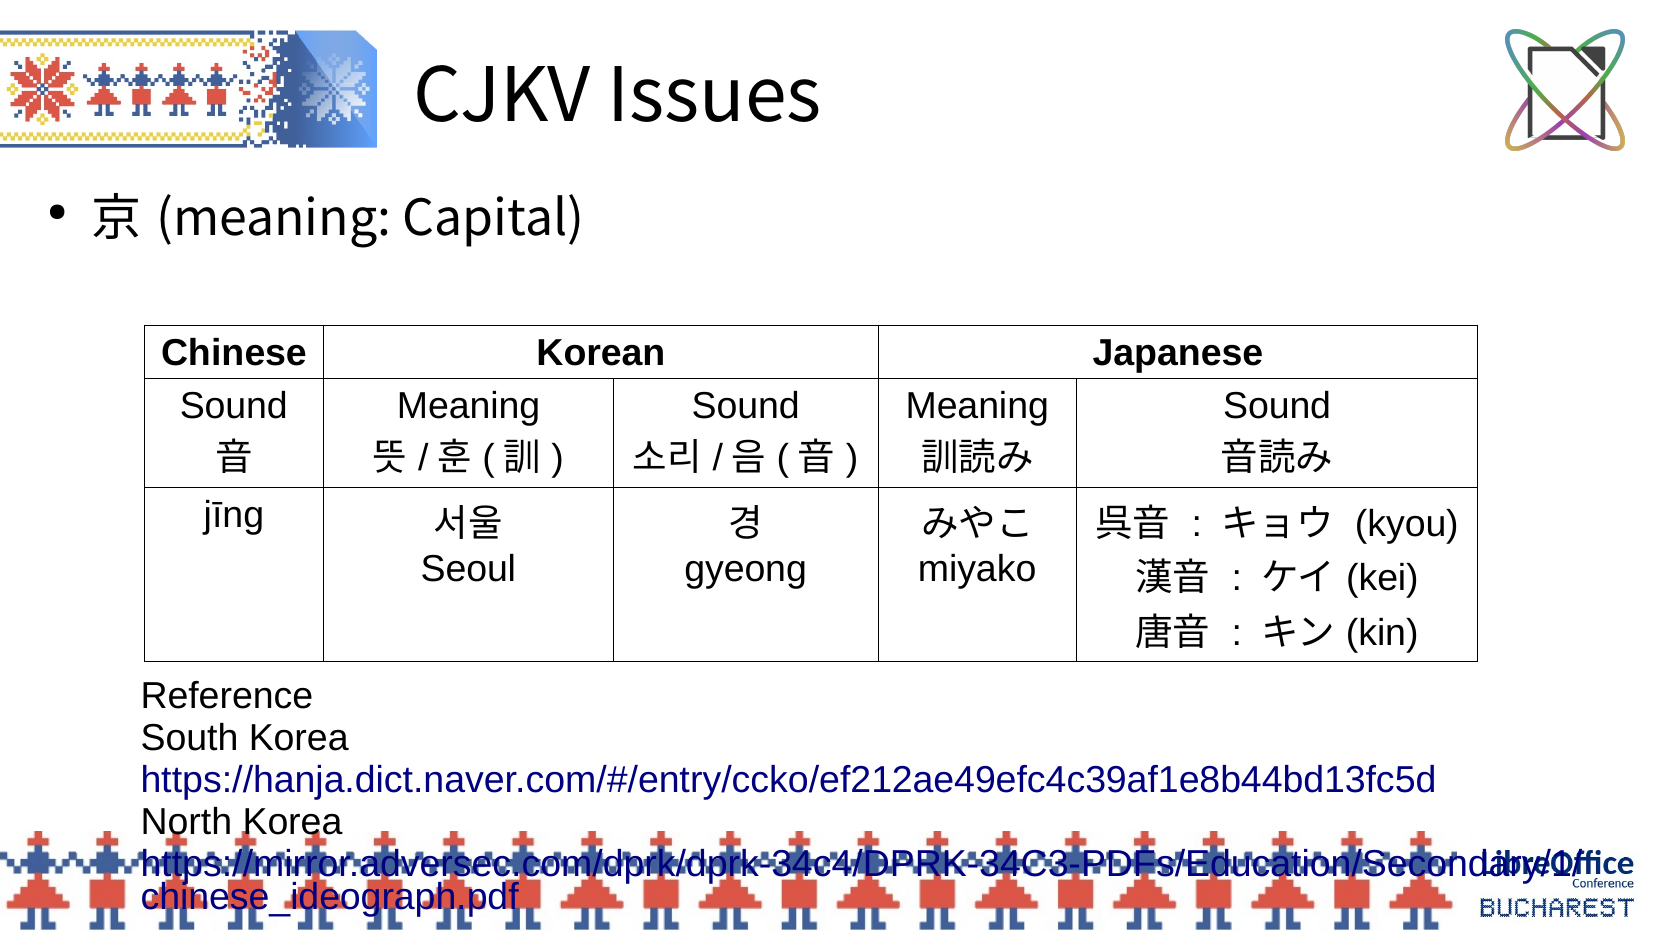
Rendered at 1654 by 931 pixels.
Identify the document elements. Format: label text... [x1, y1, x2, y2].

table_cell jīng [145, 488, 323, 661]
table_header Japanese [879, 326, 1477, 378]
table_cell Meaning 訓読み [879, 379, 1076, 487]
table_cell みやこ miyako [879, 488, 1076, 661]
picture [1580, 812, 1640, 931]
title CJKV Issues [413, 29, 1625, 148]
table_cell Sound 소리/음(音) [614, 379, 878, 487]
table_cell Sound 音 [145, 379, 323, 487]
table_cell 경 gyeong [614, 488, 878, 661]
table_header Korean [324, 326, 878, 378]
table_cell Sound 音読み [1077, 379, 1477, 487]
table_header Chinese [145, 326, 323, 378]
table_cell 서울 Seoul [324, 488, 613, 661]
table_cell 呉音 : キョウ (kyou) 漢音 : ケイ(kei) 唐音 : キン(kin) [1077, 488, 1477, 661]
list 京(meaning: Capital) [47, 177, 1625, 798]
table_cell Meaning 뜻/훈(訓) [324, 379, 613, 487]
text_box Reference South Korea https://hanja.dict.naver.com/#/entry/ccko/ef212ae49efc4c39af1e8b44bd13fc5d North Korea https://mirror.adversec.com/dprk/dprk-34c4/DPRK-34C3-PDFs/Education/Secondary/1/chinese_ideograph.pdf [125, 666, 1598, 892]
